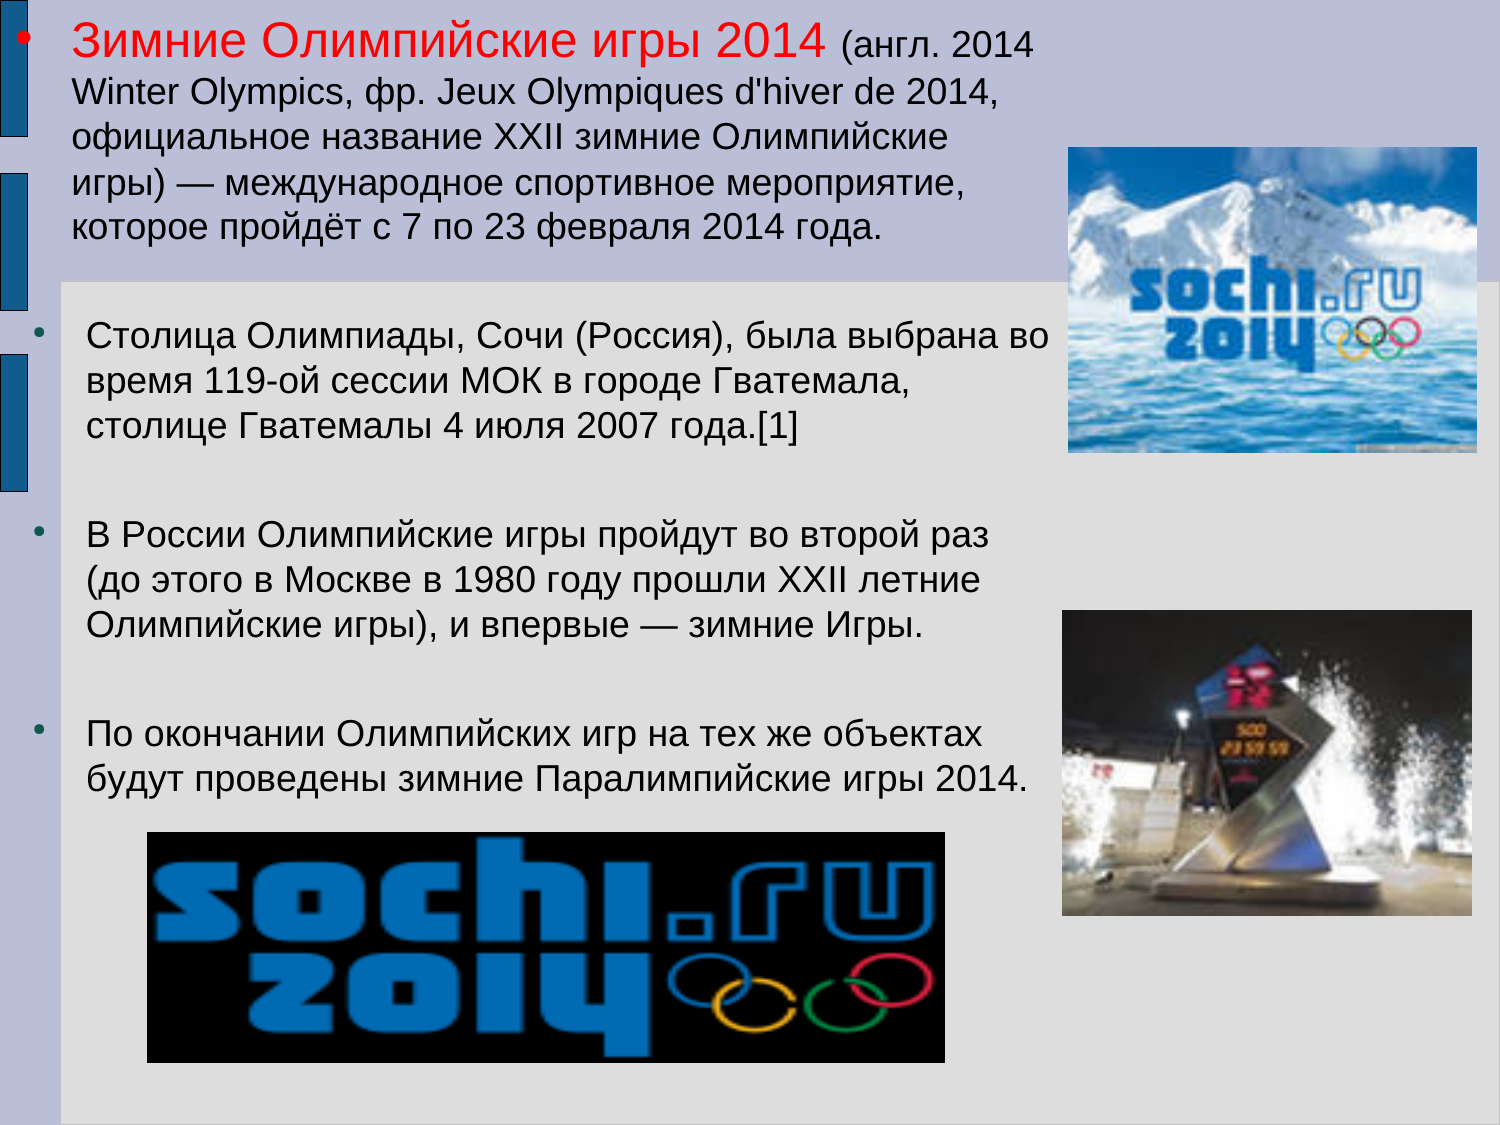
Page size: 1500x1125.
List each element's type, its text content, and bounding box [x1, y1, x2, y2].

picture [1062, 610, 1472, 916]
picture [147, 832, 945, 1063]
picture [1068, 147, 1477, 453]
list Зимние Олимпийские игры 2014 (англ. 2014 Winter Olympics, фр. Jeux Olympiques d'hiver de 2014, официальное название XXII зимние Олимпийские игры) — международное спортивное мероприятие, которое пройдёт с 7 по 23 февраля 2014 года. Столица Олимпиады, Сочи (Россия), была выбрана во время 119-ой сессии МОК в городе Гватемала, столице Гватемалы 4 июля 2007 года.[1] В России Олимпийские игры пройдут во второй раз (до этого в Москве в 1980 году прошли XXII летние Олимпийские игры), и впервые — зимние Игры. По окончании Олимпийских игр на тех же объектах будут проведены зимние Паралимпийские игры 2014. [0, 0, 1067, 1125]
